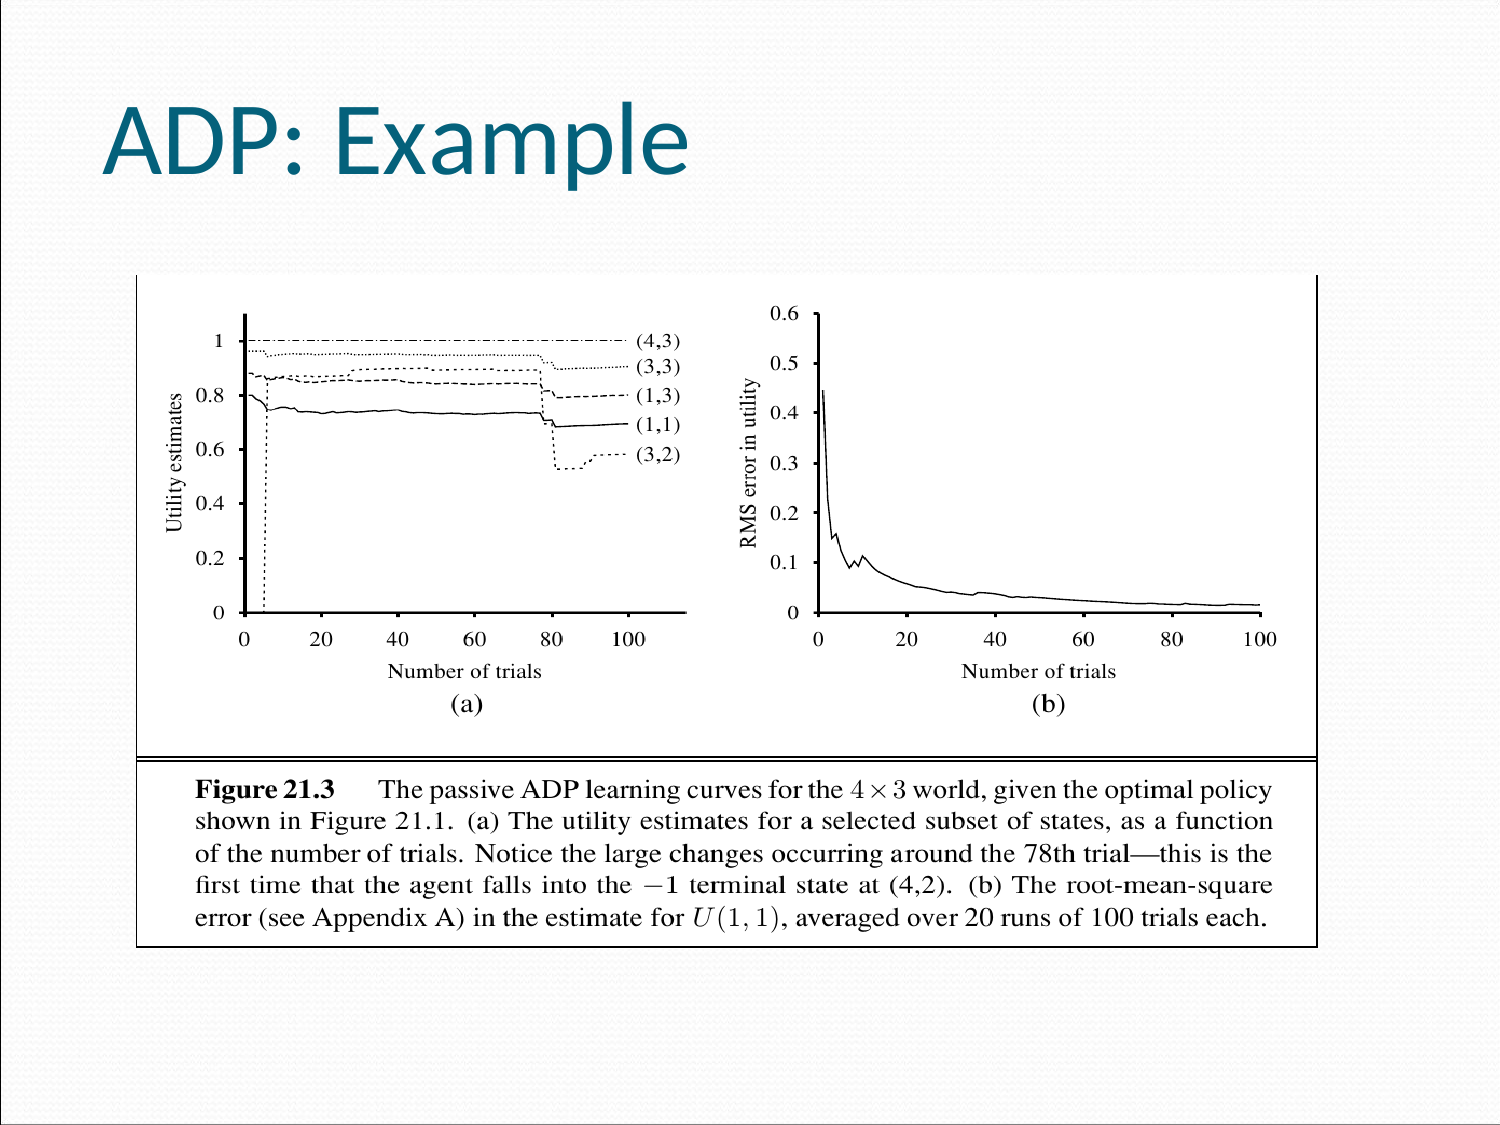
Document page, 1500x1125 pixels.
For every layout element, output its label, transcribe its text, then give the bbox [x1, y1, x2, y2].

text_box ADP: Example [102, 62, 1251, 195]
picture [0, 0, 1500, 1125]
